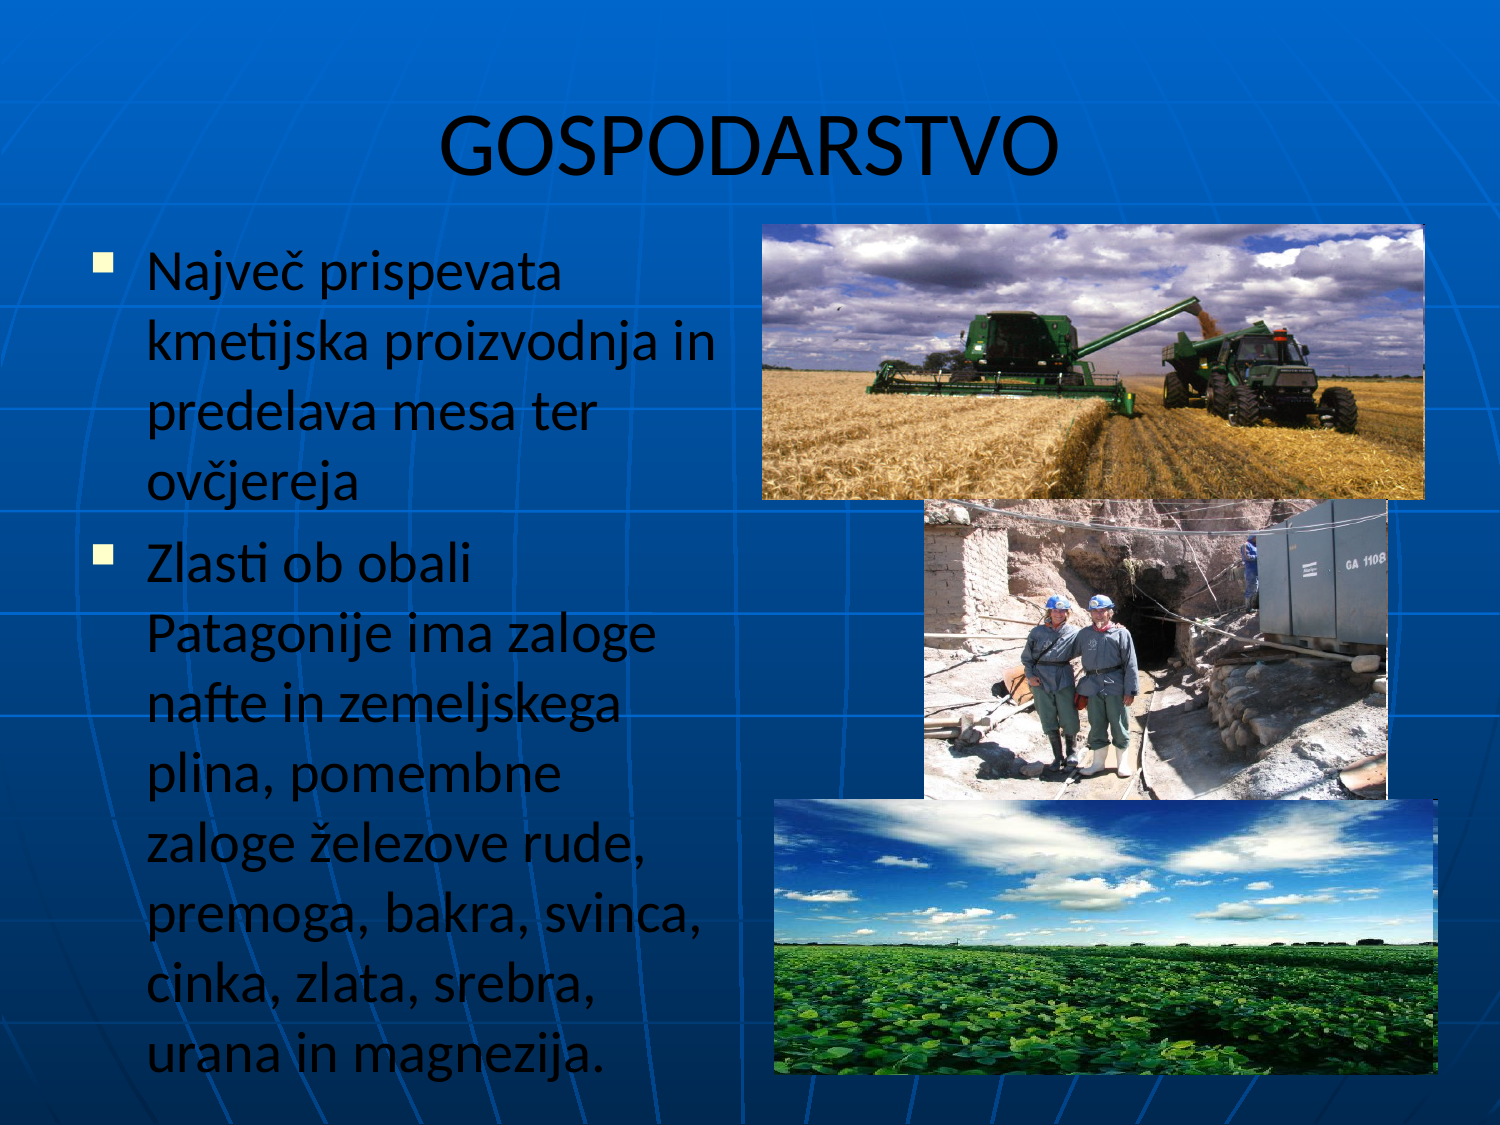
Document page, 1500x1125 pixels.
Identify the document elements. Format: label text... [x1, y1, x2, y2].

list Največ prispevata kmetijska proizvodnja in predelava mesa ter ovčjereja Zlasti ob obali Patagonije ima zaloge nafte in zemeljskega plina, pomembne zaloge železove rude, premoga, bakra, svinca, cinka, zlata, srebra, urana in magnezija. [75, 224, 738, 969]
title GOSPODARSTVO [75, 45, 1425, 233]
picture [762, 224, 1438, 1075]
